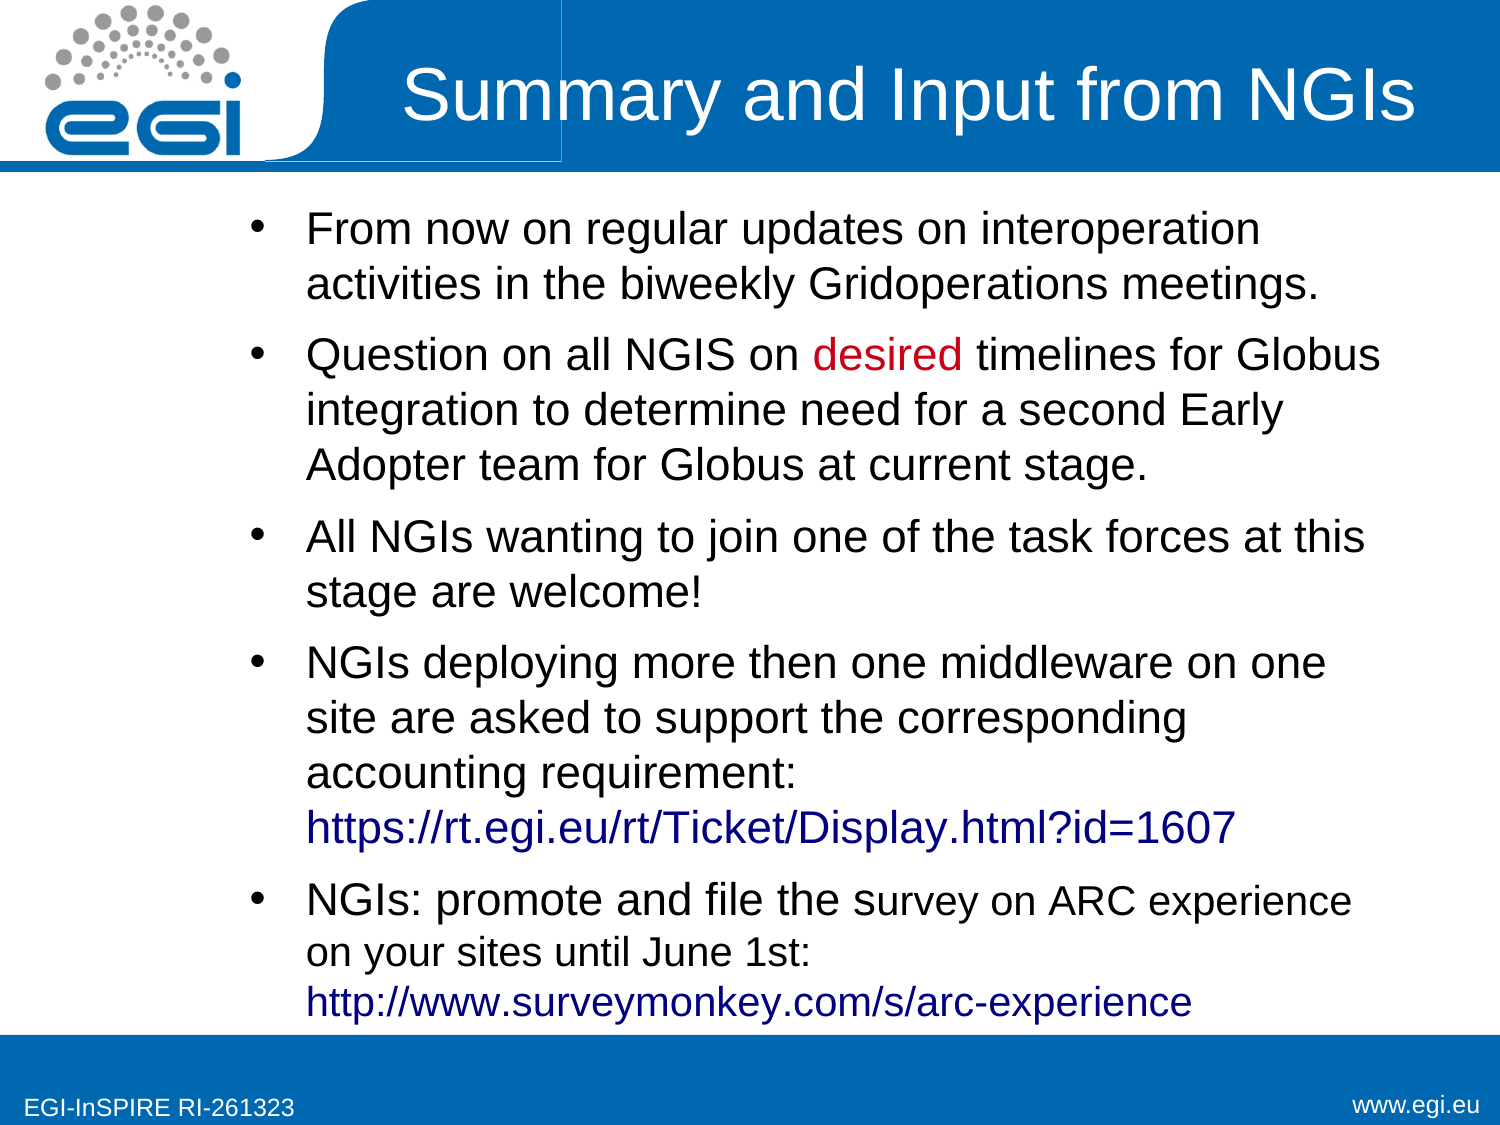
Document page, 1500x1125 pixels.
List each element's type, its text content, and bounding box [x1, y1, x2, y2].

title Summary and Input from NGIs [348, 0, 1471, 208]
picture [0, 0, 265, 161]
list From now on regular updates on interoperation activities in the biweekly Gridoperations meetings. Question on all NGIS on desired timelines for Globus integration to determine need for a second Early Adopter team for Globus at current stage. All NGIs wanting to join one of the task forces at this stage are welcome! NGIs deploying more then one middleware on one site are asked to support the corresponding accounting requirement: https://rt.egi.eu/rt/Ticket/Display.html?id=1607 NGIs: promote and file the survey on ARC experience on your sites until June 1st: http://www.surveymonkey.com/s/arc-experience [234, 190, 1424, 1033]
